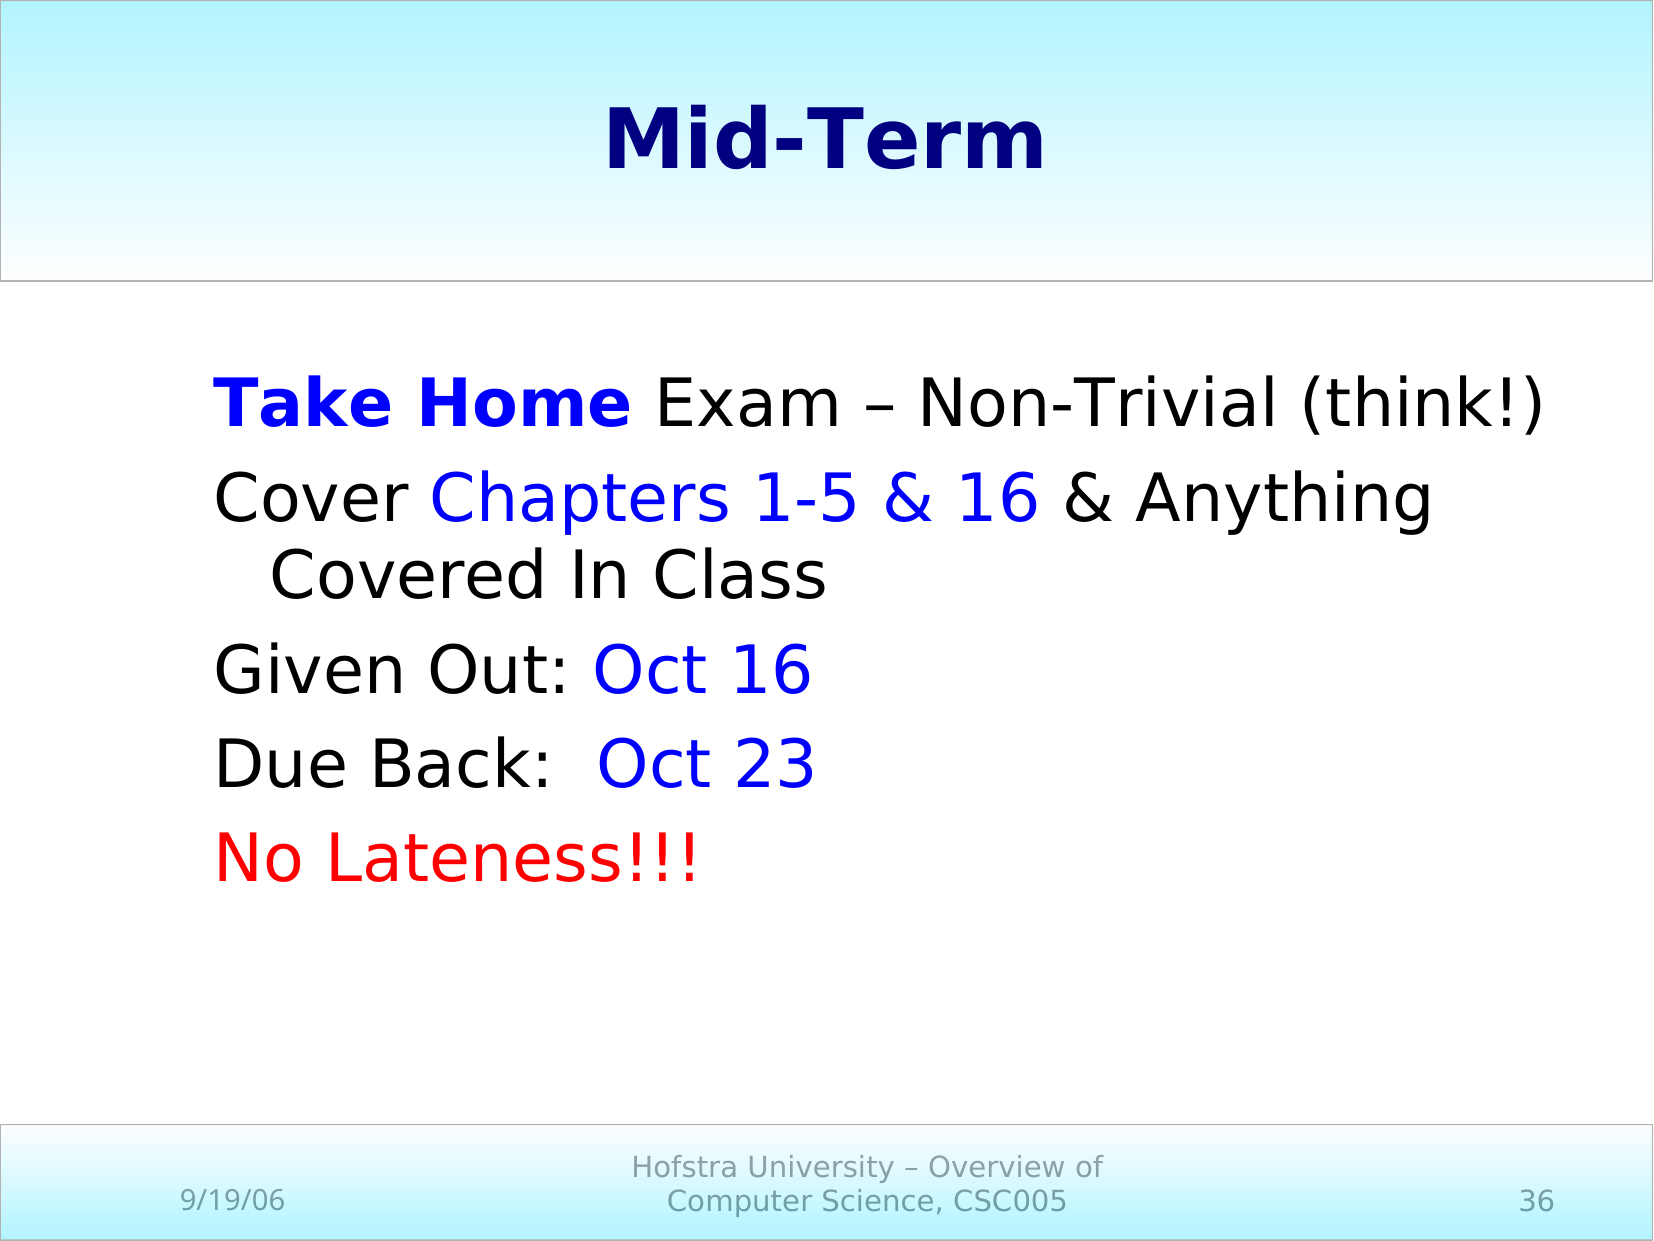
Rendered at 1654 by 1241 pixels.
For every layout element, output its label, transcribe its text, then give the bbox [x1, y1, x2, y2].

title Mid-Term [78, 77, 1576, 203]
list Take Home Exam – Non-Trivial (think!) Cover Chapters 1-5 & 16 & Anything Covered In Class Given Out: Oct 16 Due Back: Oct 23 No Lateness!!! [213, 364, 1619, 1110]
